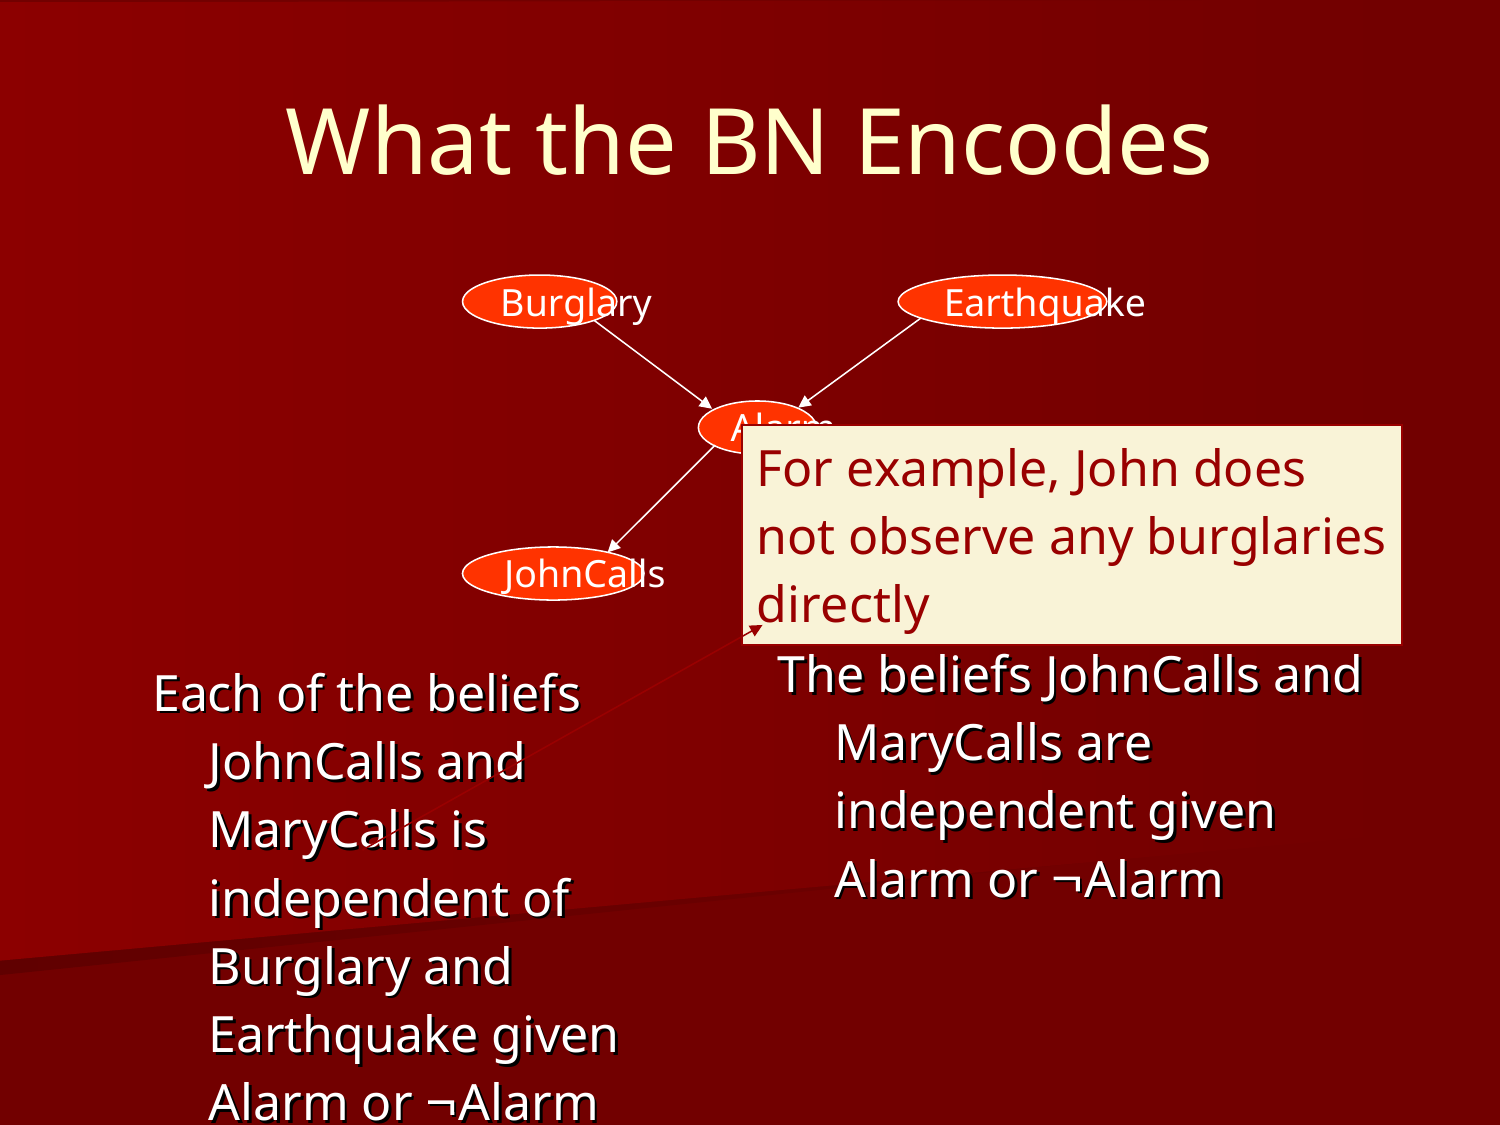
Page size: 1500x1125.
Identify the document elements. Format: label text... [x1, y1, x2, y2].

text_box JohnCalls [462, 546, 632, 601]
text_box Burglary [568, 298, 580, 314]
title What the BN Encodes [75, 45, 1426, 233]
text_box Earthquake [898, 275, 1107, 329]
text_box For example, John does not observe any burglaries directly [741, 424, 1403, 646]
list The beliefs JohnCalls and MaryCalls are independent given Alarm or Alarm [763, 631, 1425, 932]
text_box Alarm [698, 400, 815, 454]
text_box Burglary [462, 275, 617, 329]
list Each of the beliefs JohnCalls and MaryCalls is independent of Burglary and Earthquake given Alarm or Alarm [137, 649, 763, 1051]
